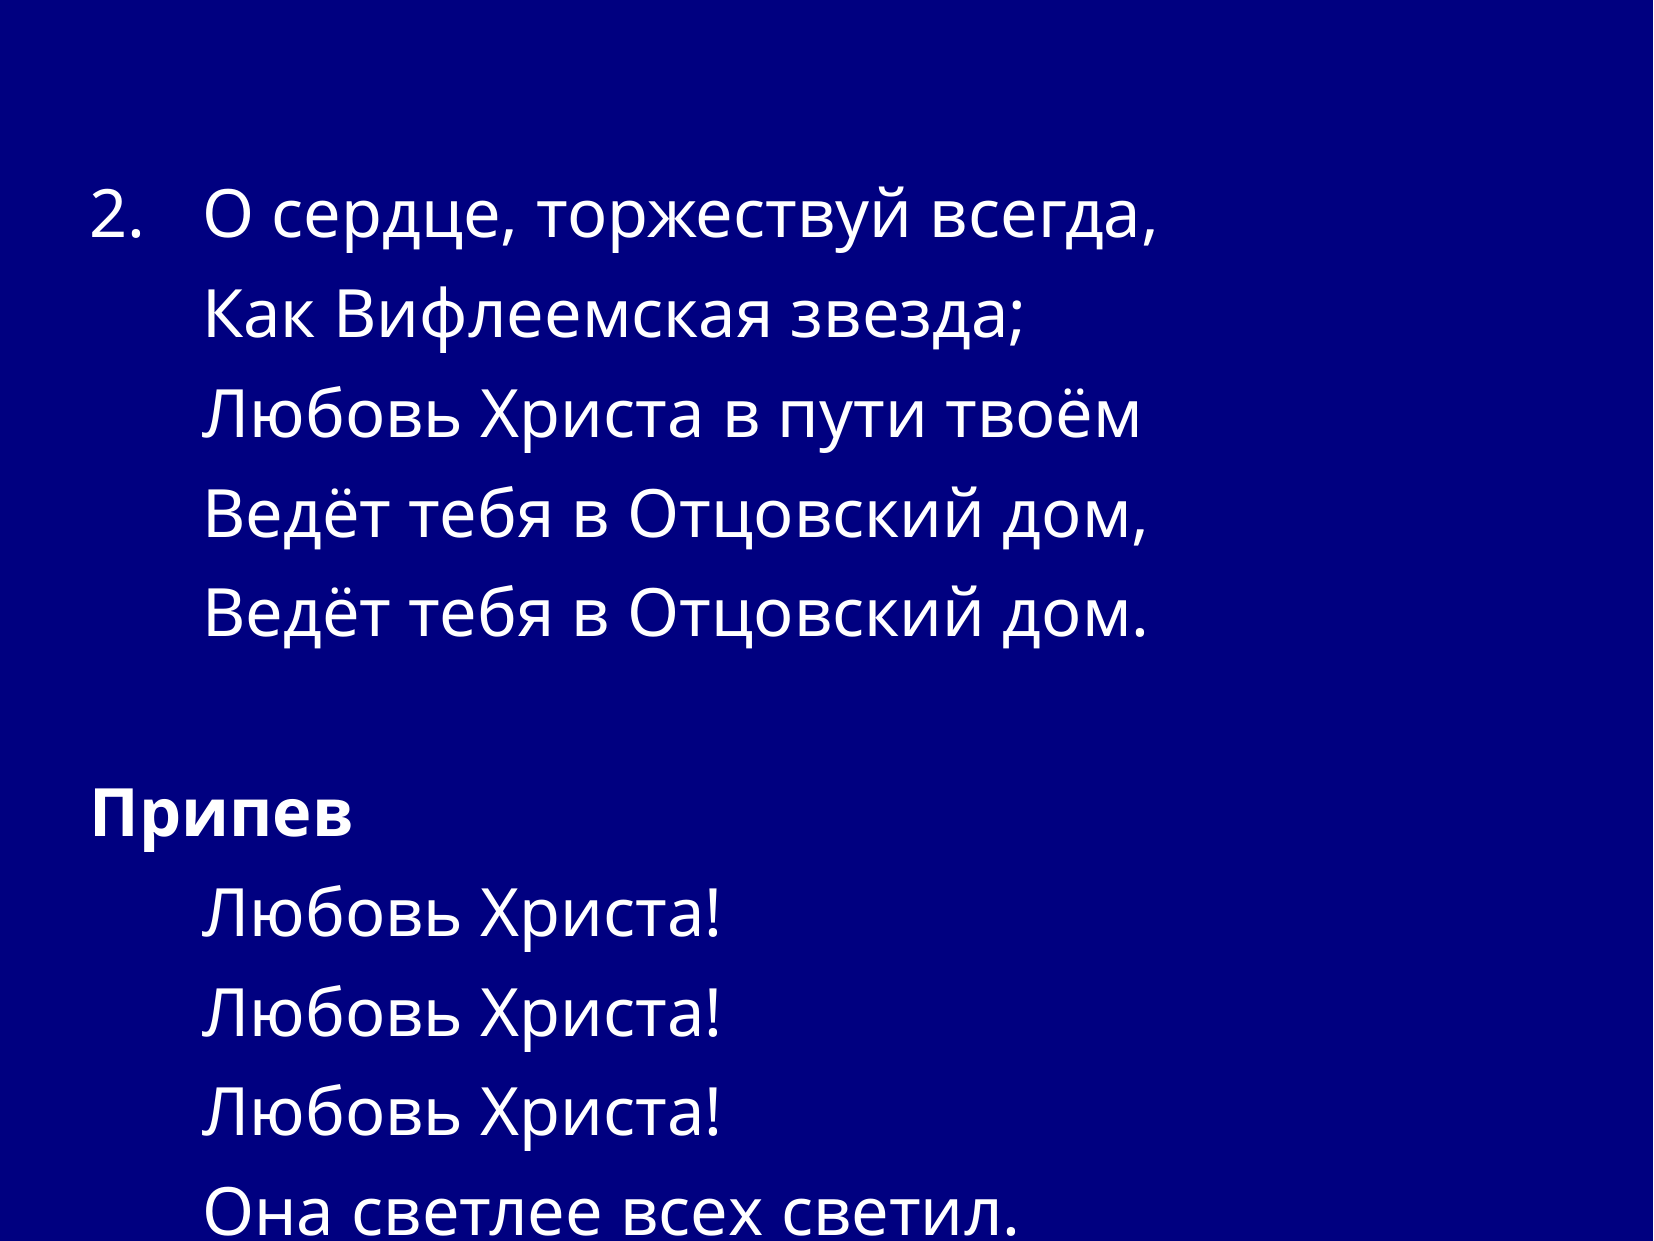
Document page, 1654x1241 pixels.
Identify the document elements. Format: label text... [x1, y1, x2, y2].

text_box 2. О сердце, торжествуй всегда, Как Вифлеемская звезда; Любовь Христа в пути твоём Ведёт тебя в Отцовский дом, Ведёт тебя в Отцовский дом. Припев Любовь Христа! Любовь Христа! Любовь Христа! Она светлее всех светил. [75, 150, 1576, 1163]
